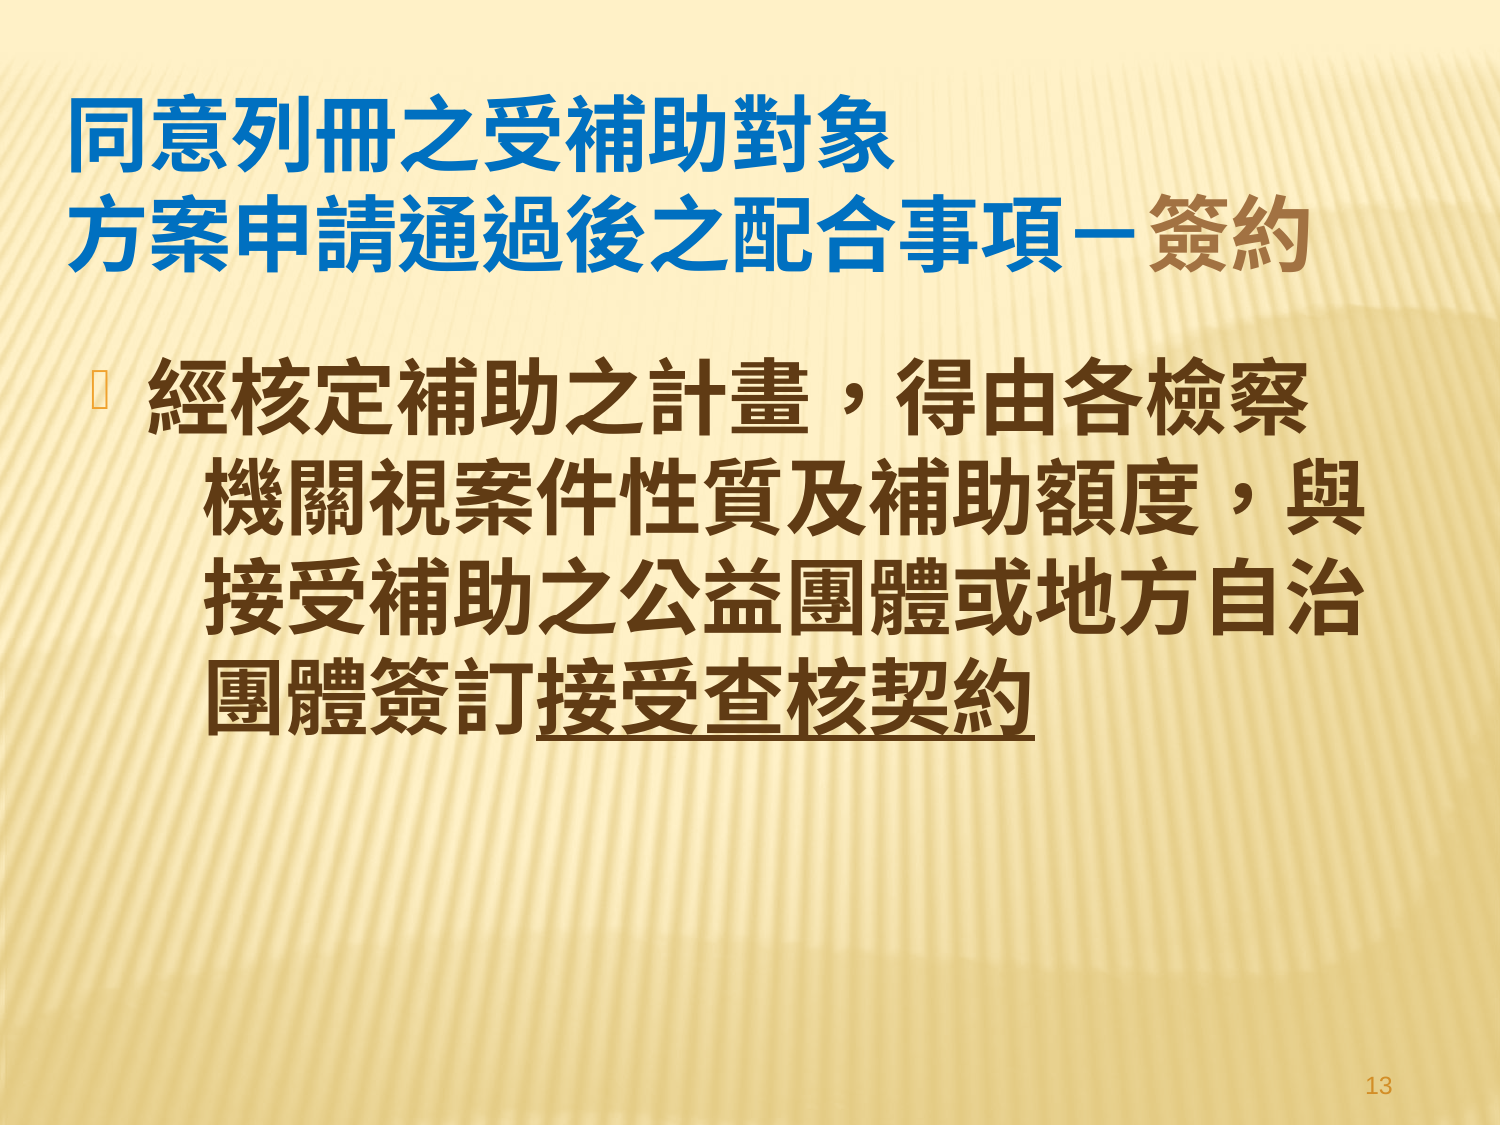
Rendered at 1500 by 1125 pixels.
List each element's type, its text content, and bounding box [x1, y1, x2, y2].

title 同意列冊之受補助對象 方案申請通過後之配合事項－簽約 [50, 75, 1476, 256]
list 經核定補助之計畫，得由各檢察機關視案件性質及補助額度，與接受補助之公益團體或地方自治團體簽訂接受查核契約 [75, 338, 1388, 1081]
text_box 13 [1350, 1061, 1475, 1103]
